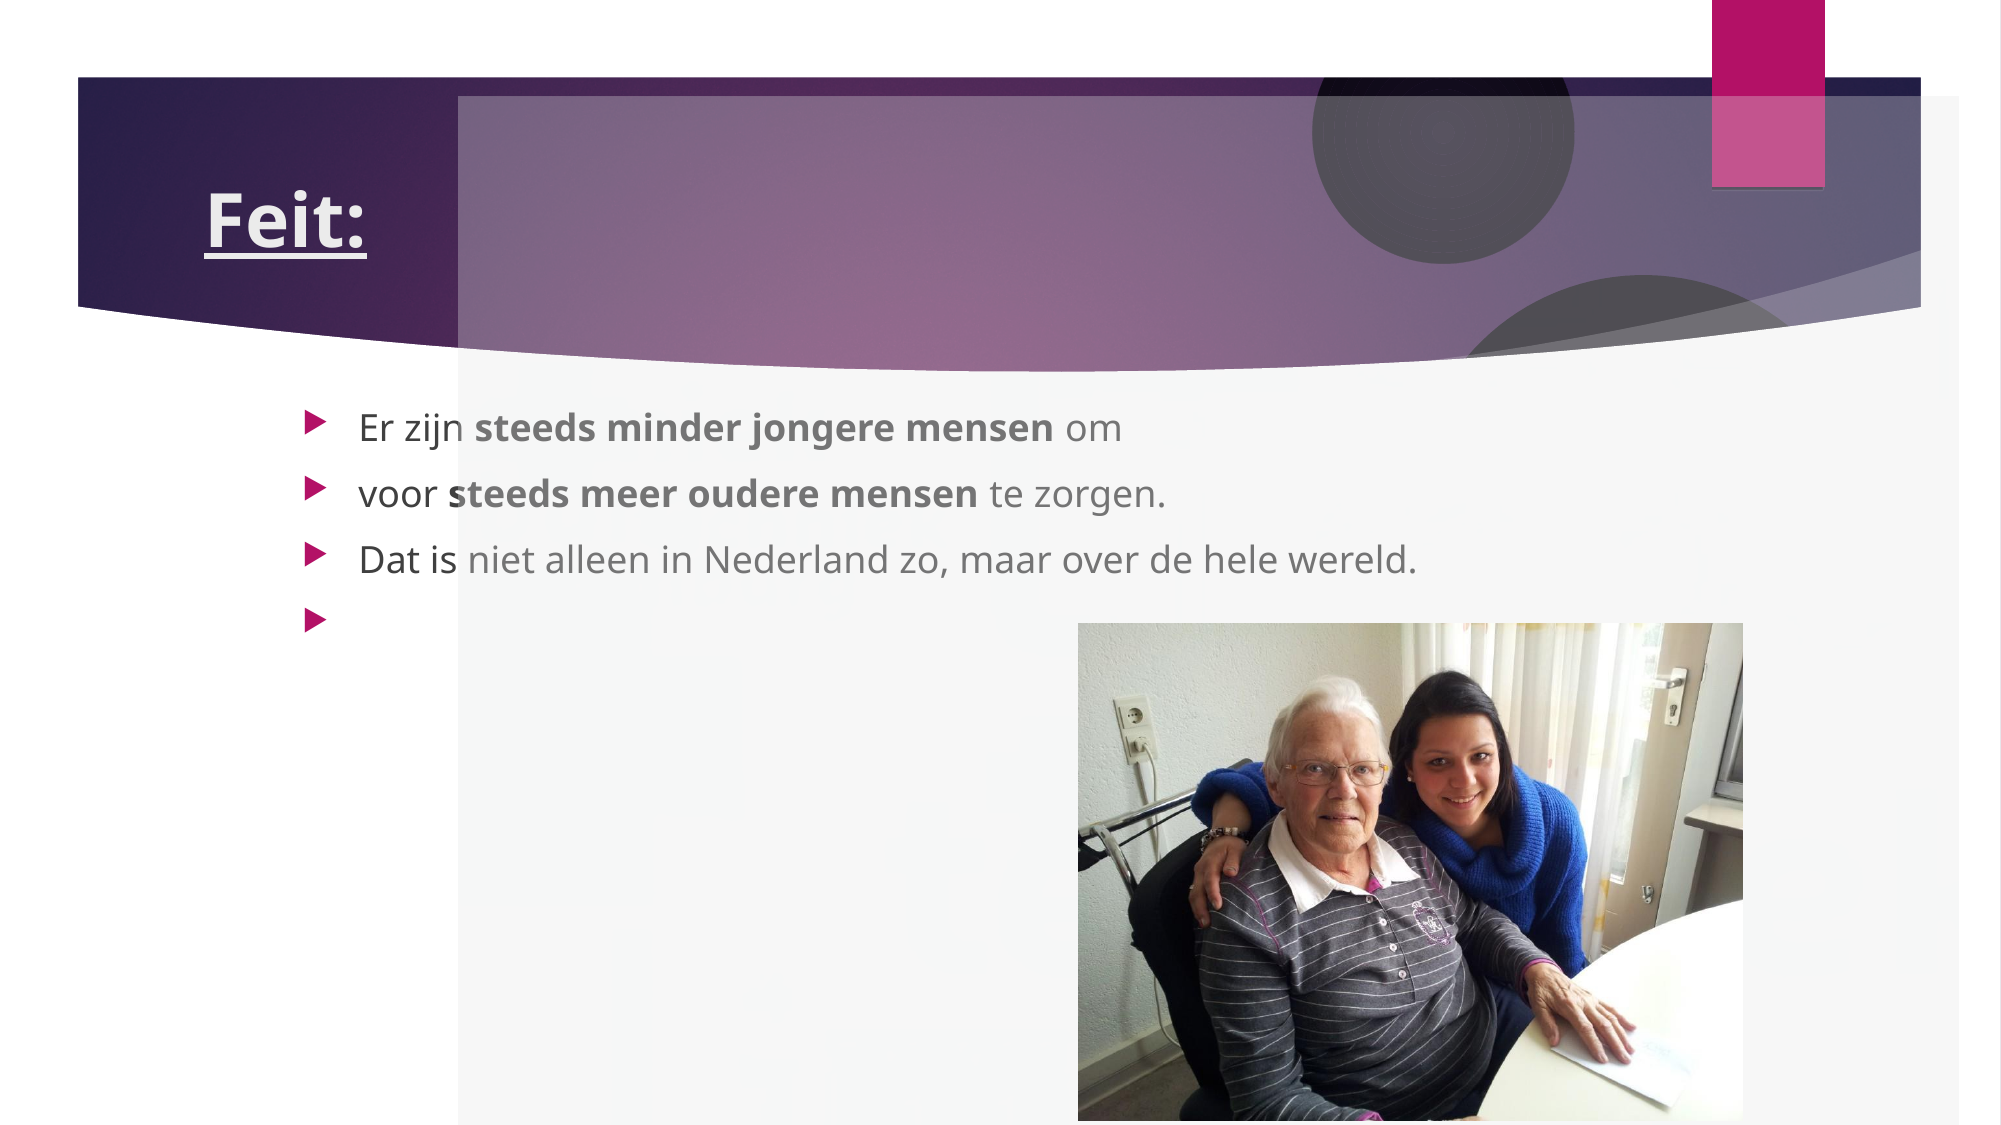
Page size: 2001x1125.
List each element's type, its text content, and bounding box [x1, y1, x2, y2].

title Feit: [189, 159, 458, 276]
picture [458, 96, 1959, 1125]
list Er zijn steeds minder jongere mensen om voor steeds meer oudere mensen te zorgen. Dat is niet alleen in Nederland zo, maar over de hele wereld. [287, 396, 458, 1057]
